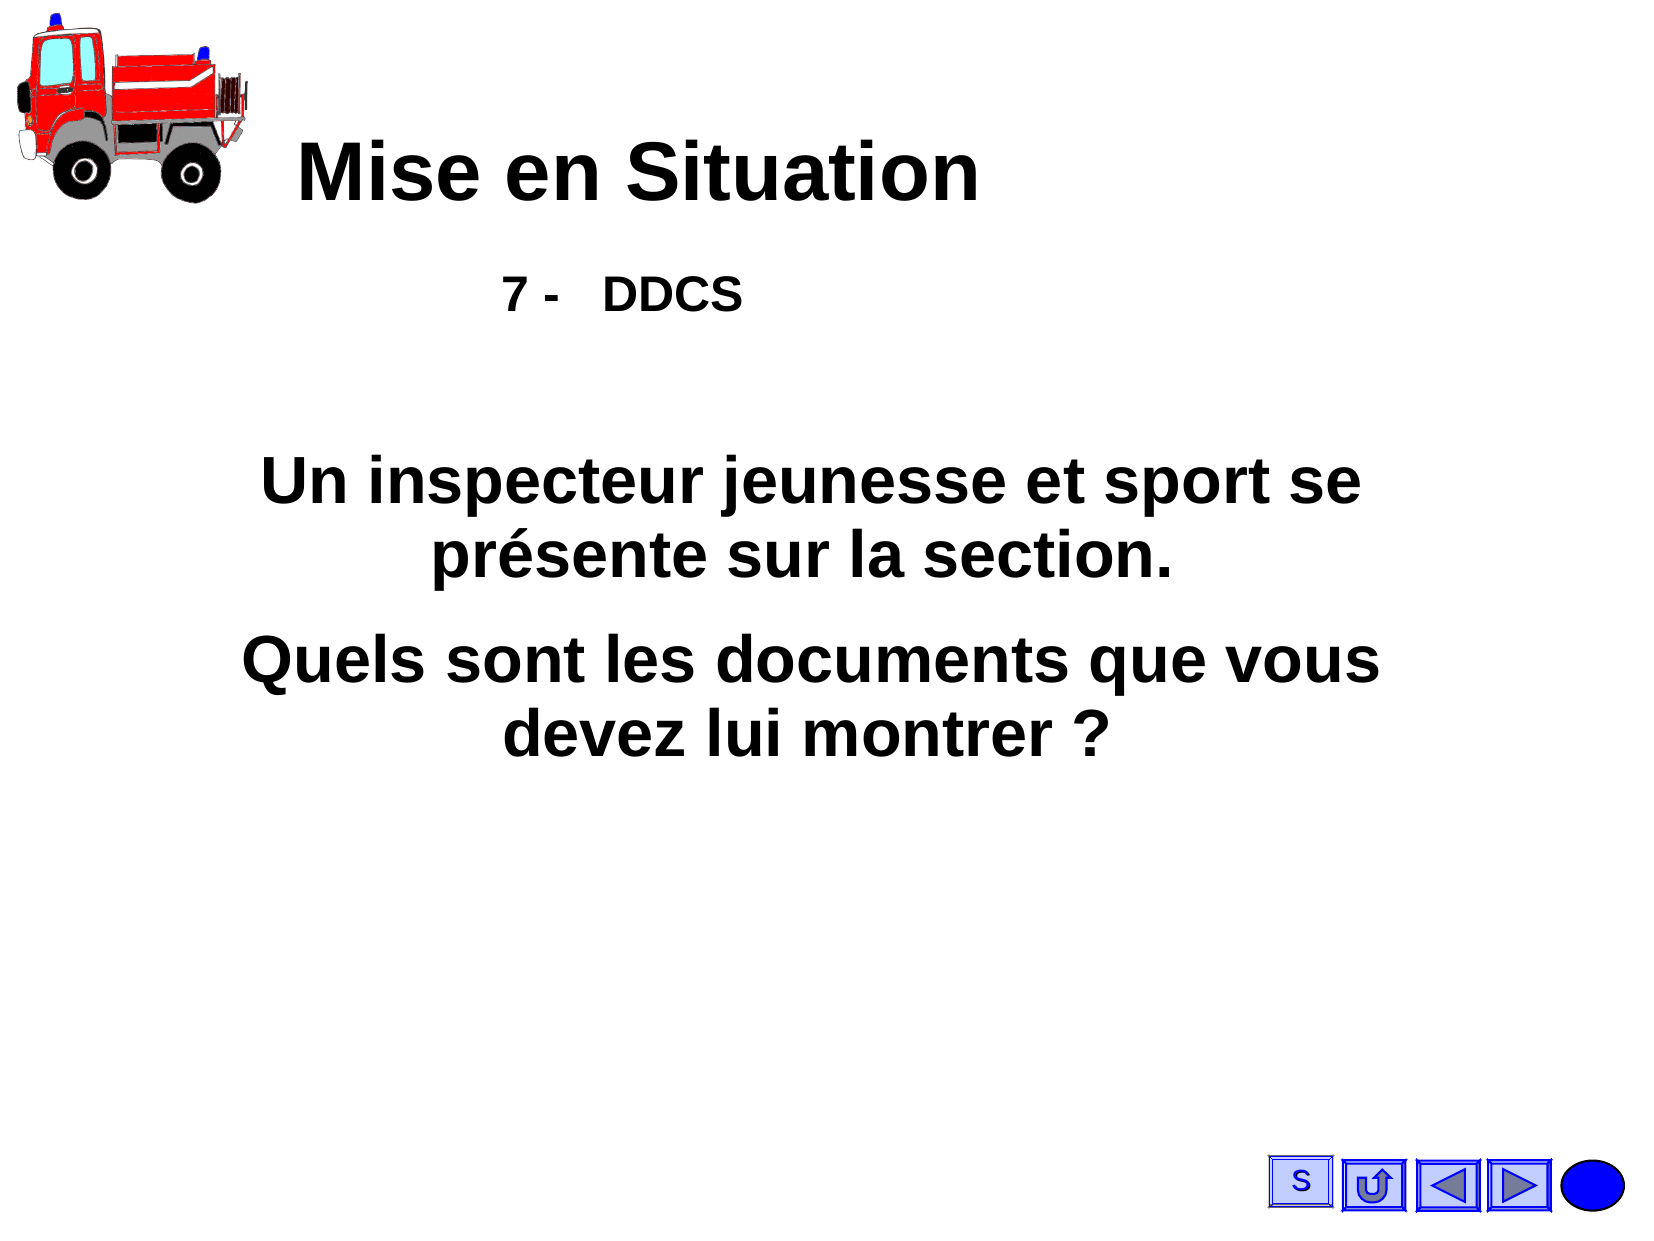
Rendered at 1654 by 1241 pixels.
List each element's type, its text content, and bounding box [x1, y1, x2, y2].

text_box [1561, 1160, 1625, 1211]
picture [8, 8, 257, 216]
text_box 7 - DDCS [501, 265, 1477, 371]
list Un inspecteur jeunesse et sport se présente sur la section. Quels sont les documents que vous devez lui montrer ? [147, 354, 1477, 1199]
text_box Mise en Situation [281, 118, 1020, 227]
